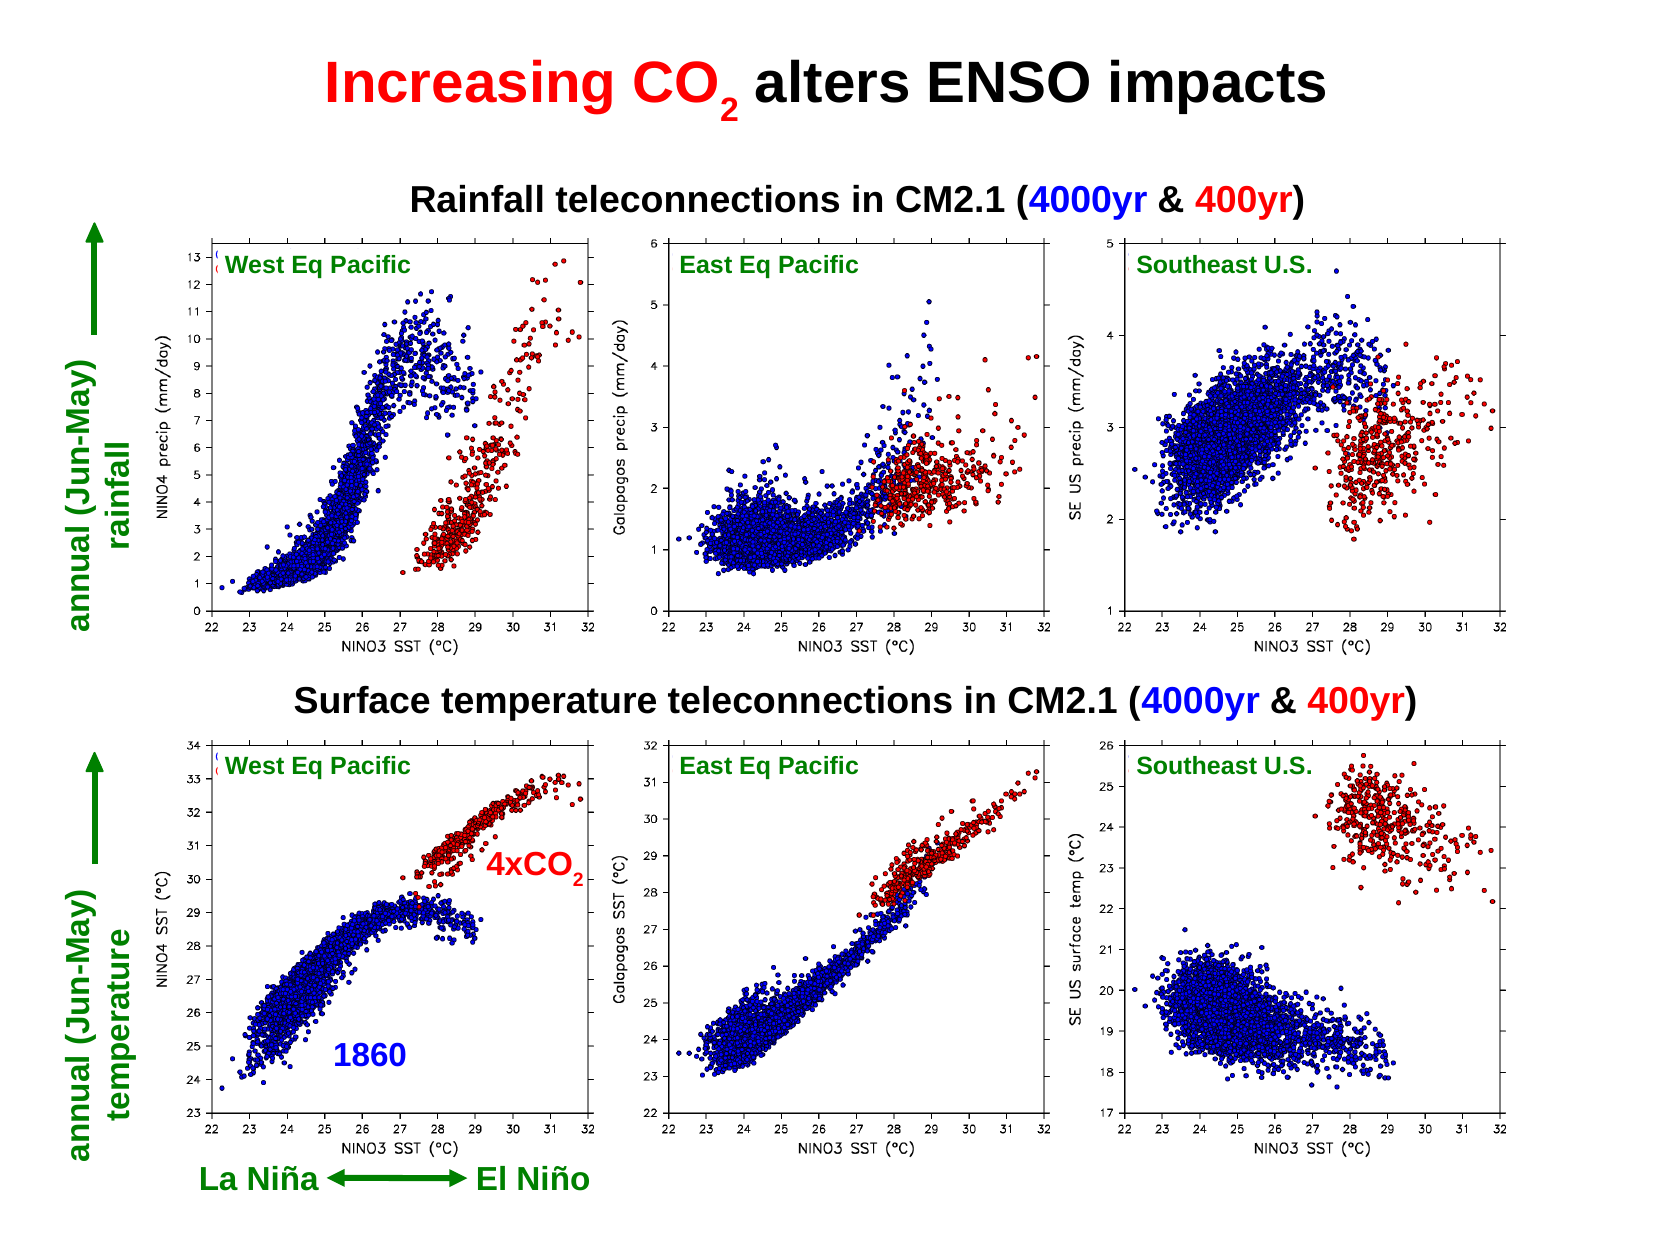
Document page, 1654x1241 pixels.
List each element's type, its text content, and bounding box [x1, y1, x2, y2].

text_box East Eq Pacific [672, 248, 908, 279]
text_box West Eq Pacific [217, 749, 461, 780]
picture [142, 172, 1514, 1179]
text_box Rainfall teleconnections in CM2.1 (4000yr & 400yr) [210, 175, 1505, 221]
text_box 4xCO2 [460, 841, 610, 891]
text_box [144, 675, 1538, 737]
text_box 1860 [319, 1033, 421, 1074]
text_box El Niño [405, 1156, 591, 1197]
text_box West Eq Pacific [217, 248, 461, 279]
text_box Surface temperature teleconnections in CM2.1 (4000yr & 400yr) [210, 676, 1501, 722]
text_box annual (Jun-May) rainfall [55, 344, 136, 648]
text_box [39, 129, 1563, 232]
text_box annual (Jun-May) temperature [55, 874, 136, 1177]
text_box Increasing CO2 alters ENSO impacts [39, 44, 1615, 129]
text_box Southeast U.S. [1129, 749, 1324, 780]
text_box Southeast U.S. [1129, 248, 1324, 279]
text_box La Niña [198, 1156, 405, 1197]
text_box East Eq Pacific [672, 749, 908, 780]
